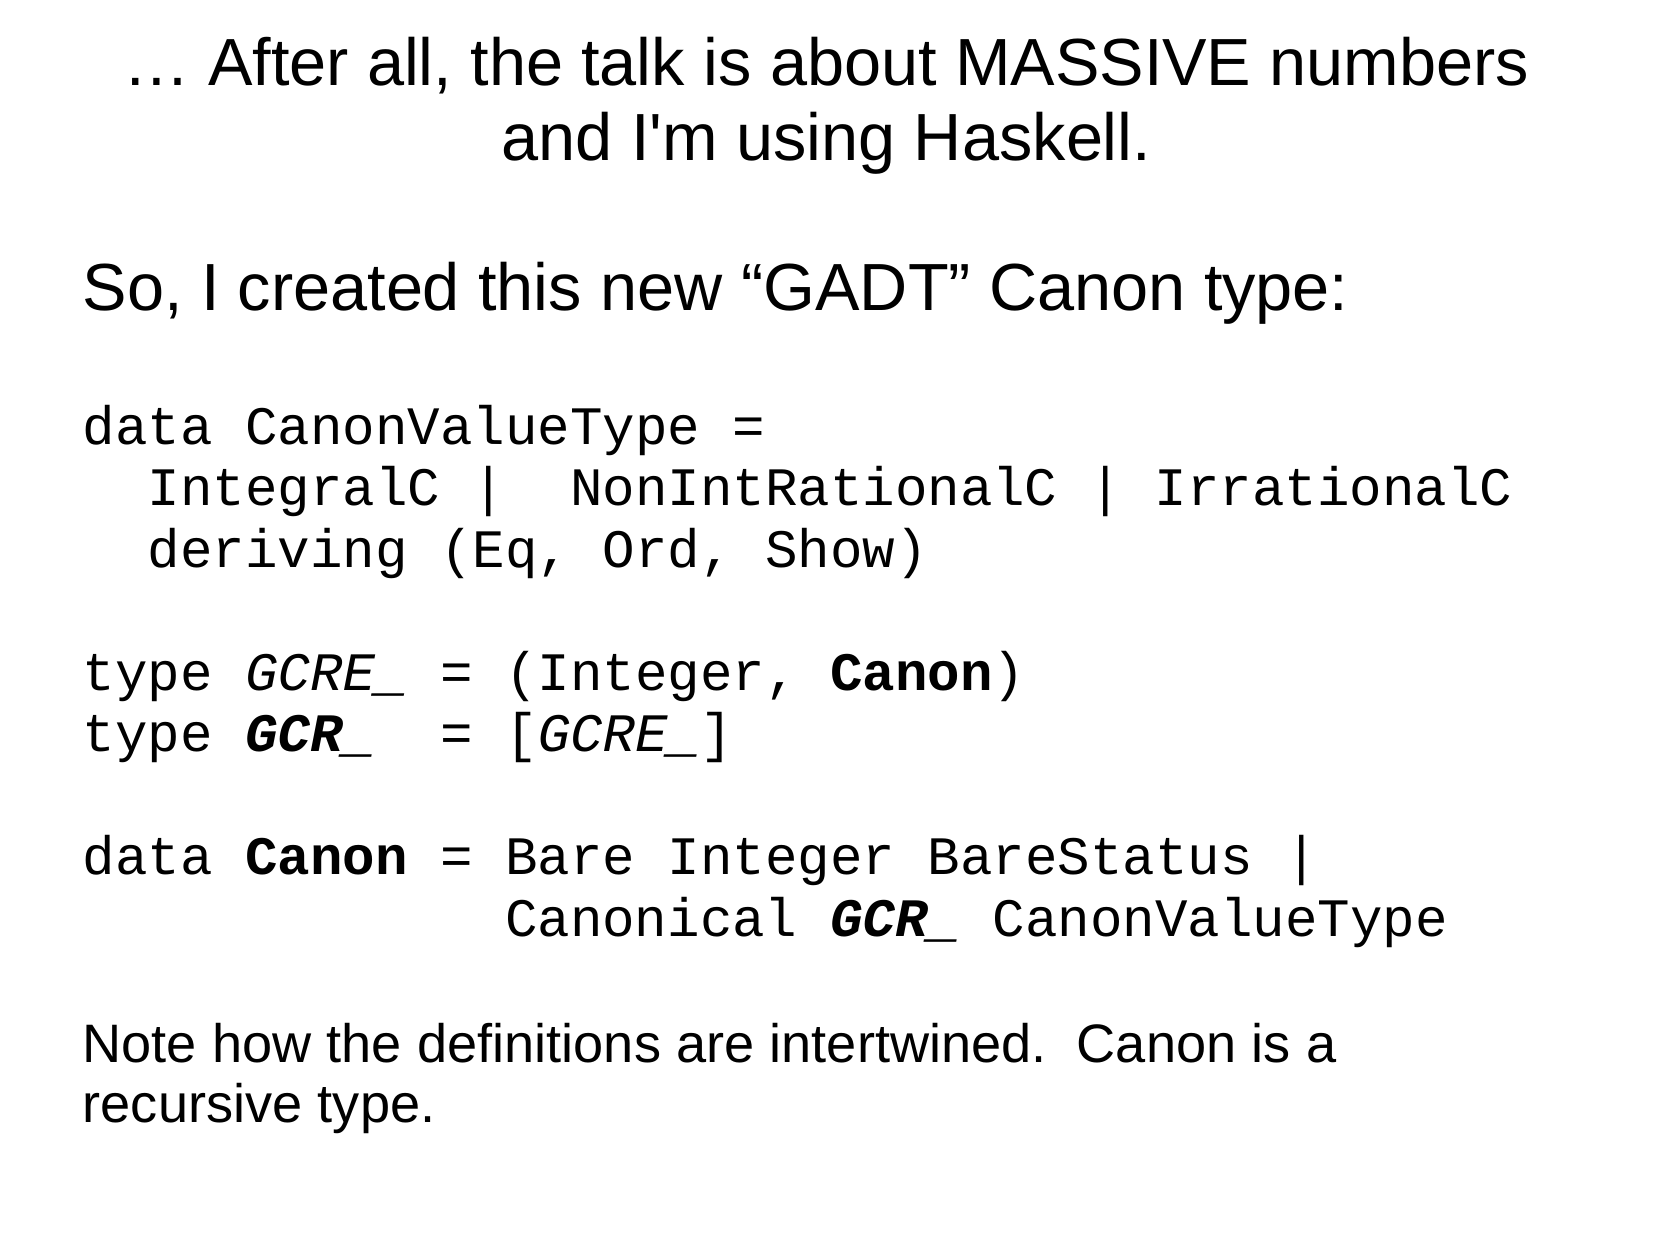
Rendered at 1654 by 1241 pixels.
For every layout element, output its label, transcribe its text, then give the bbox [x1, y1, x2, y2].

subtitle … After all, the talk is about MASSIVE numbers and I'm using Haskell. So, I created this new “GADT” Canon type: data CanonValueType = IntegralC | NonIntRationalC | IrrationalC deriving (Eq, Ord, Show) type GCRE_ = (Integer, Canon) type GCR_ = [GCRE_] data Canon = Bare Integer BareStatus | Canonical GCR_ CanonValueType Note how the definitions are intertwined. Canon is a recursive type. [82, 0, 1571, 1163]
